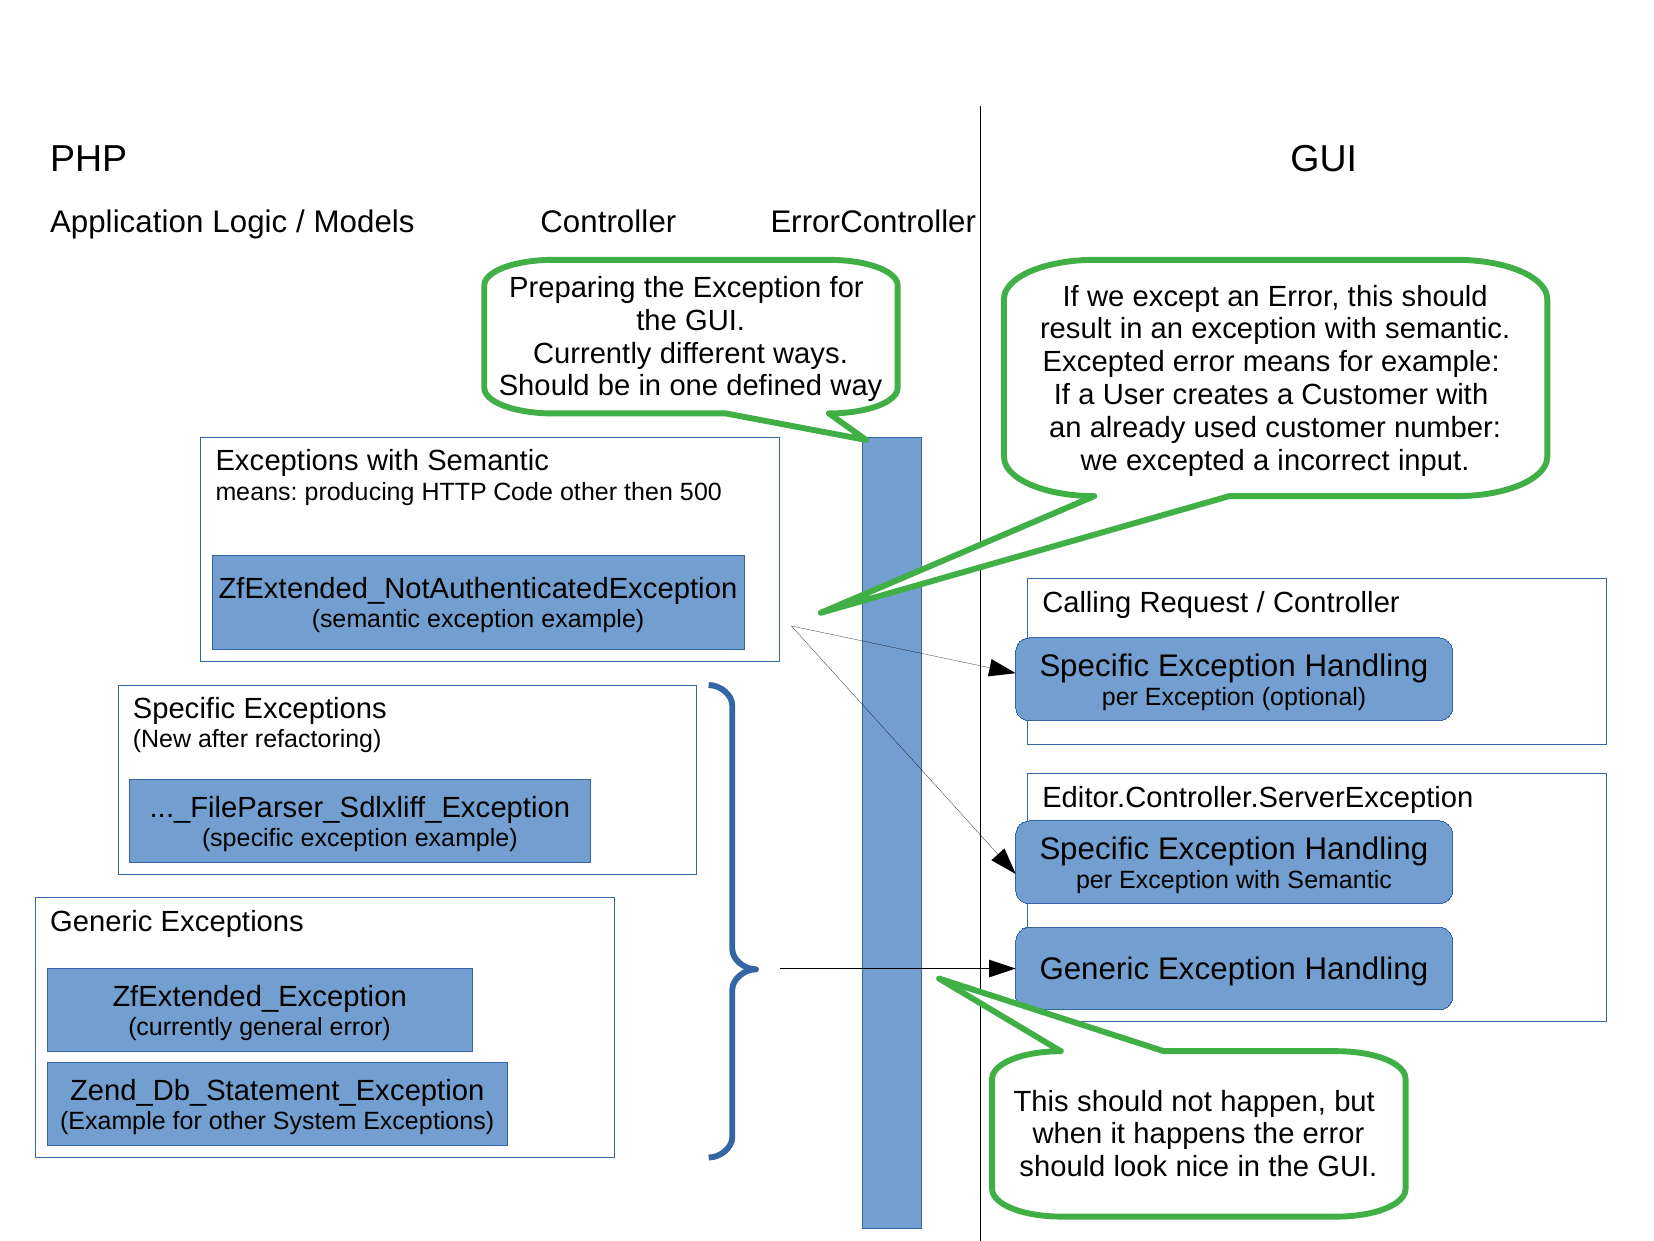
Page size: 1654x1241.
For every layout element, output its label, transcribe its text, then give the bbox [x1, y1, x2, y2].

text_box Generic Exceptions [35, 897, 615, 1158]
text_box This should not happen, but when it happens the error should look nice in the GUI. [939, 978, 1406, 1217]
text_box Application Logic / Models [35, 196, 508, 296]
text_box Zend_Db_Statement_Exception (Example for other System Exceptions) [47, 1062, 508, 1146]
text_box [862, 706, 922, 968]
text_box [862, 969, 922, 1229]
text_box Specific Exception Handling per Exception (optional) [1015, 637, 1453, 721]
text_box Specific Exceptions (New after refactoring) [118, 685, 697, 875]
text_box [862, 585, 922, 653]
text_box Generic Exception Handling [1015, 927, 1453, 1010]
text_box GUI [1275, 129, 1607, 201]
text_box ErrorController [755, 196, 1052, 296]
text_box Calling Request / Controller [1027, 578, 1607, 745]
text_box Controller [525, 196, 755, 261]
text_box [862, 437, 922, 594]
text_box Preparing the Exception for the GUI. Currently different ways. Should be in one defined way [484, 259, 898, 440]
text_box Specific Exception Handling per Exception with Semantic [1015, 820, 1453, 904]
text_box PHP [35, 129, 438, 196]
text_box If we except an Error, this should result in an exception with semantic. Excepted error means for example: If a User creates a Customer with an already used customer number: we excepted a incorrect input. [820, 259, 1548, 613]
text_box Exceptions with Semantic means: producing HTTP Code other then 500 [200, 437, 780, 662]
text_box [862, 642, 922, 769]
text_box Editor.Controller.ServerException [1027, 773, 1607, 1022]
